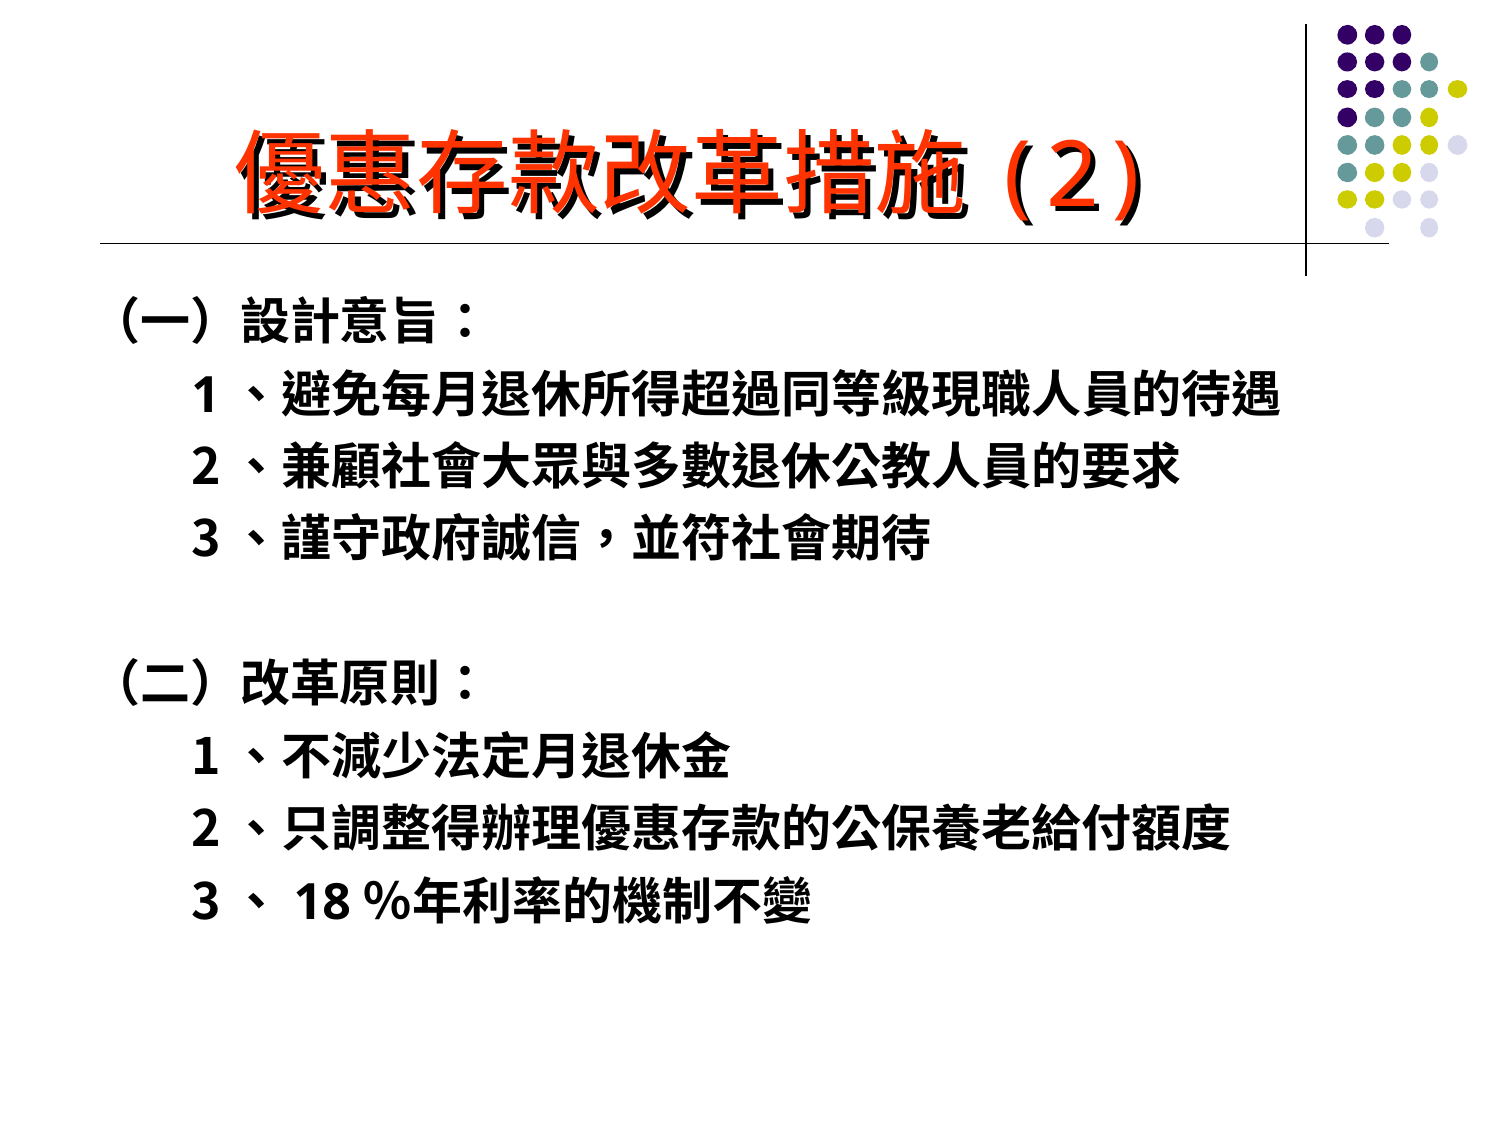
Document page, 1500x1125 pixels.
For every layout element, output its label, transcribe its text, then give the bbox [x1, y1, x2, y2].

list （一）設計意旨： 1、避免每月退休所得超過同等級現職人員的待遇 2、兼顧社會大眾與多數退休公教人員的要求 3、謹守政府誠信，並符社會期待 （二）改革原則： 1、不減少法定月退休金 2、只調整得辦理優惠存款的公保養老給付額度 3、18％年利率的機制不變 [75, 282, 1426, 1006]
title 優惠存款改革措施(2) [74, 20, 1313, 233]
